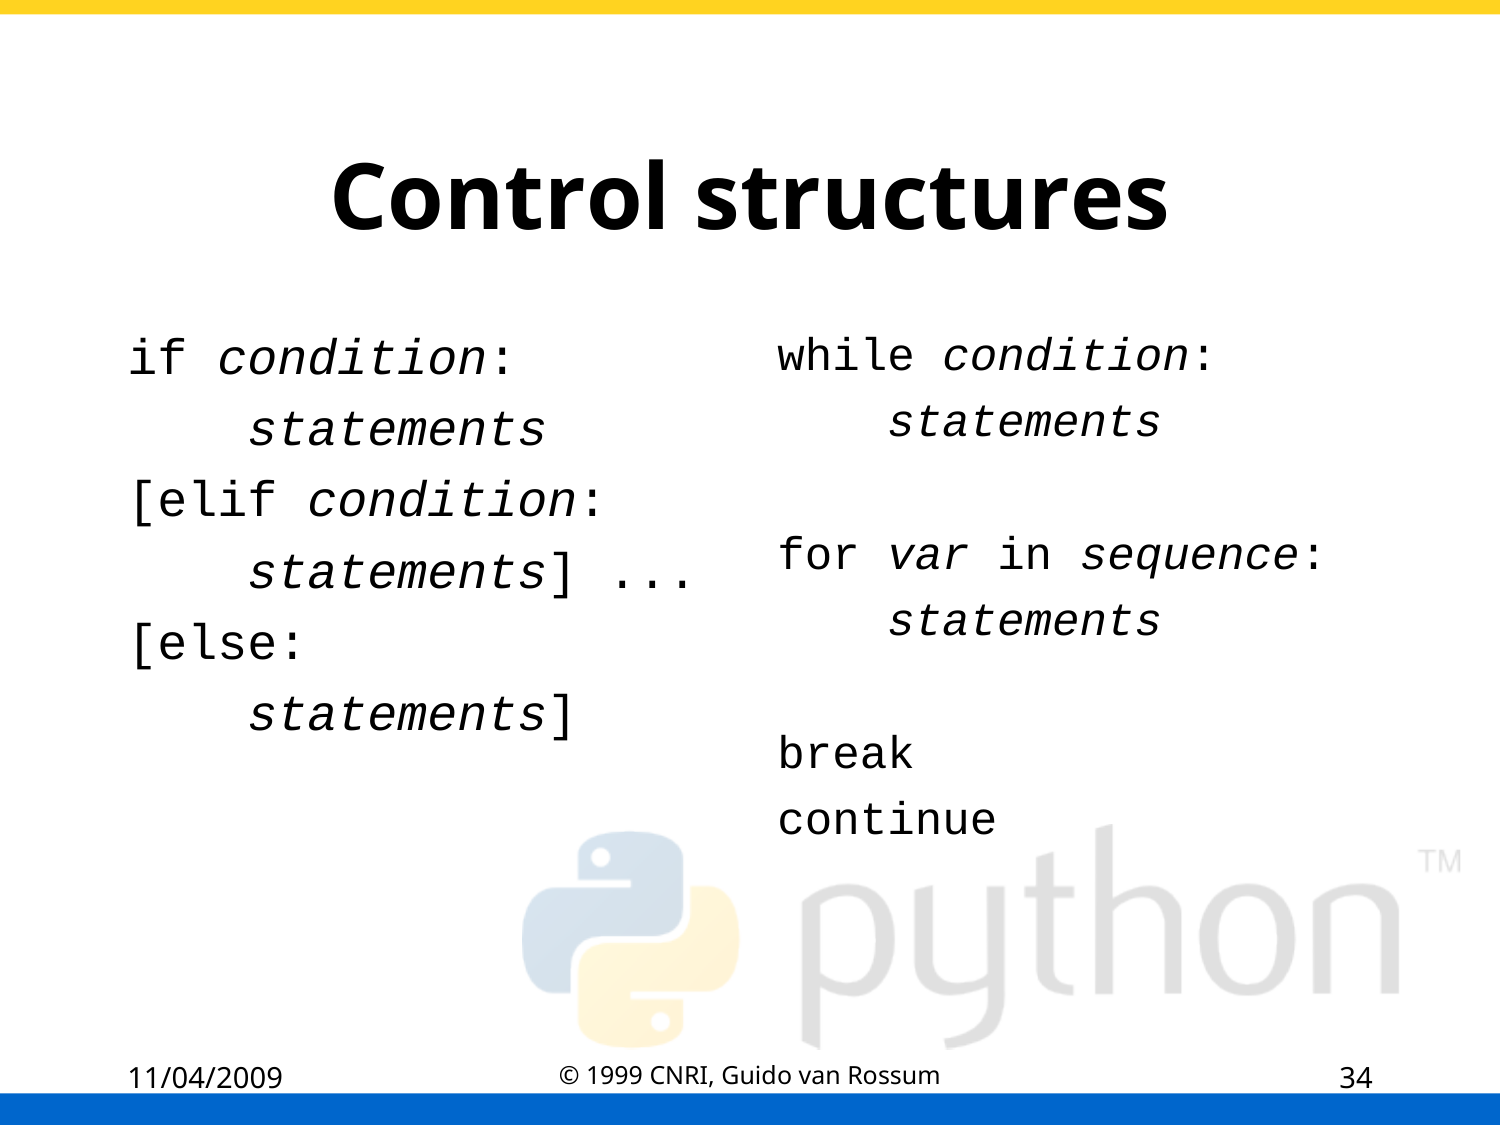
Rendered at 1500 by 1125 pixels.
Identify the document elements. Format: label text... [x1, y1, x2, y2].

list if condition: statements [elif condition: statements] ... [else: statements] [112, 324, 738, 1001]
title Control structures [112, 99, 1388, 288]
list while condition: statements for var in sequence: statements break continue [762, 324, 1388, 1001]
